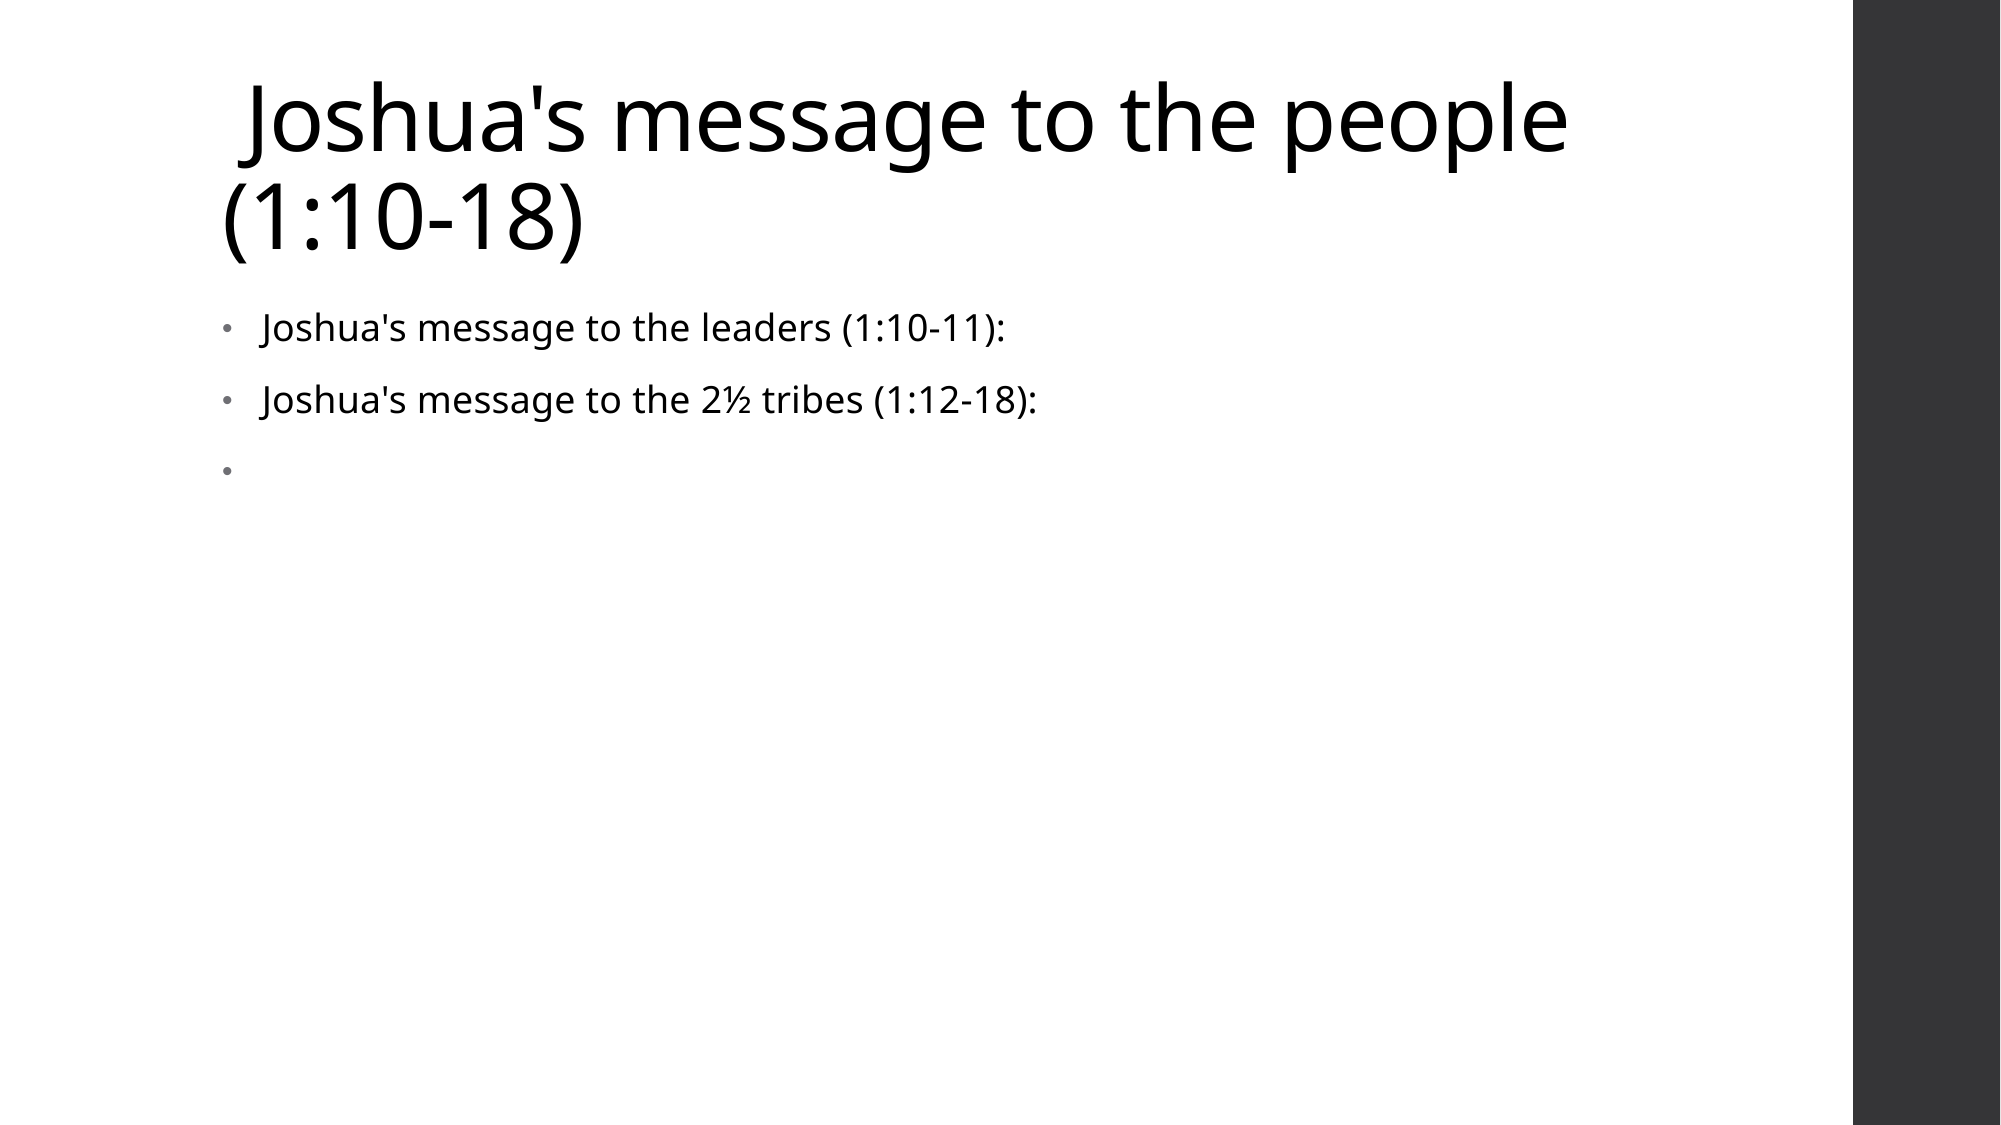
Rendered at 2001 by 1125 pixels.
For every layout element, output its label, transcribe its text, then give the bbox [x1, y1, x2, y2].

title Joshua's message to the people (1:10-18) [206, 60, 1797, 278]
list Joshua's message to the leaders (1:10-11): Joshua's message to the 2½ tribes (1:12-18): [206, 299, 1617, 1014]
